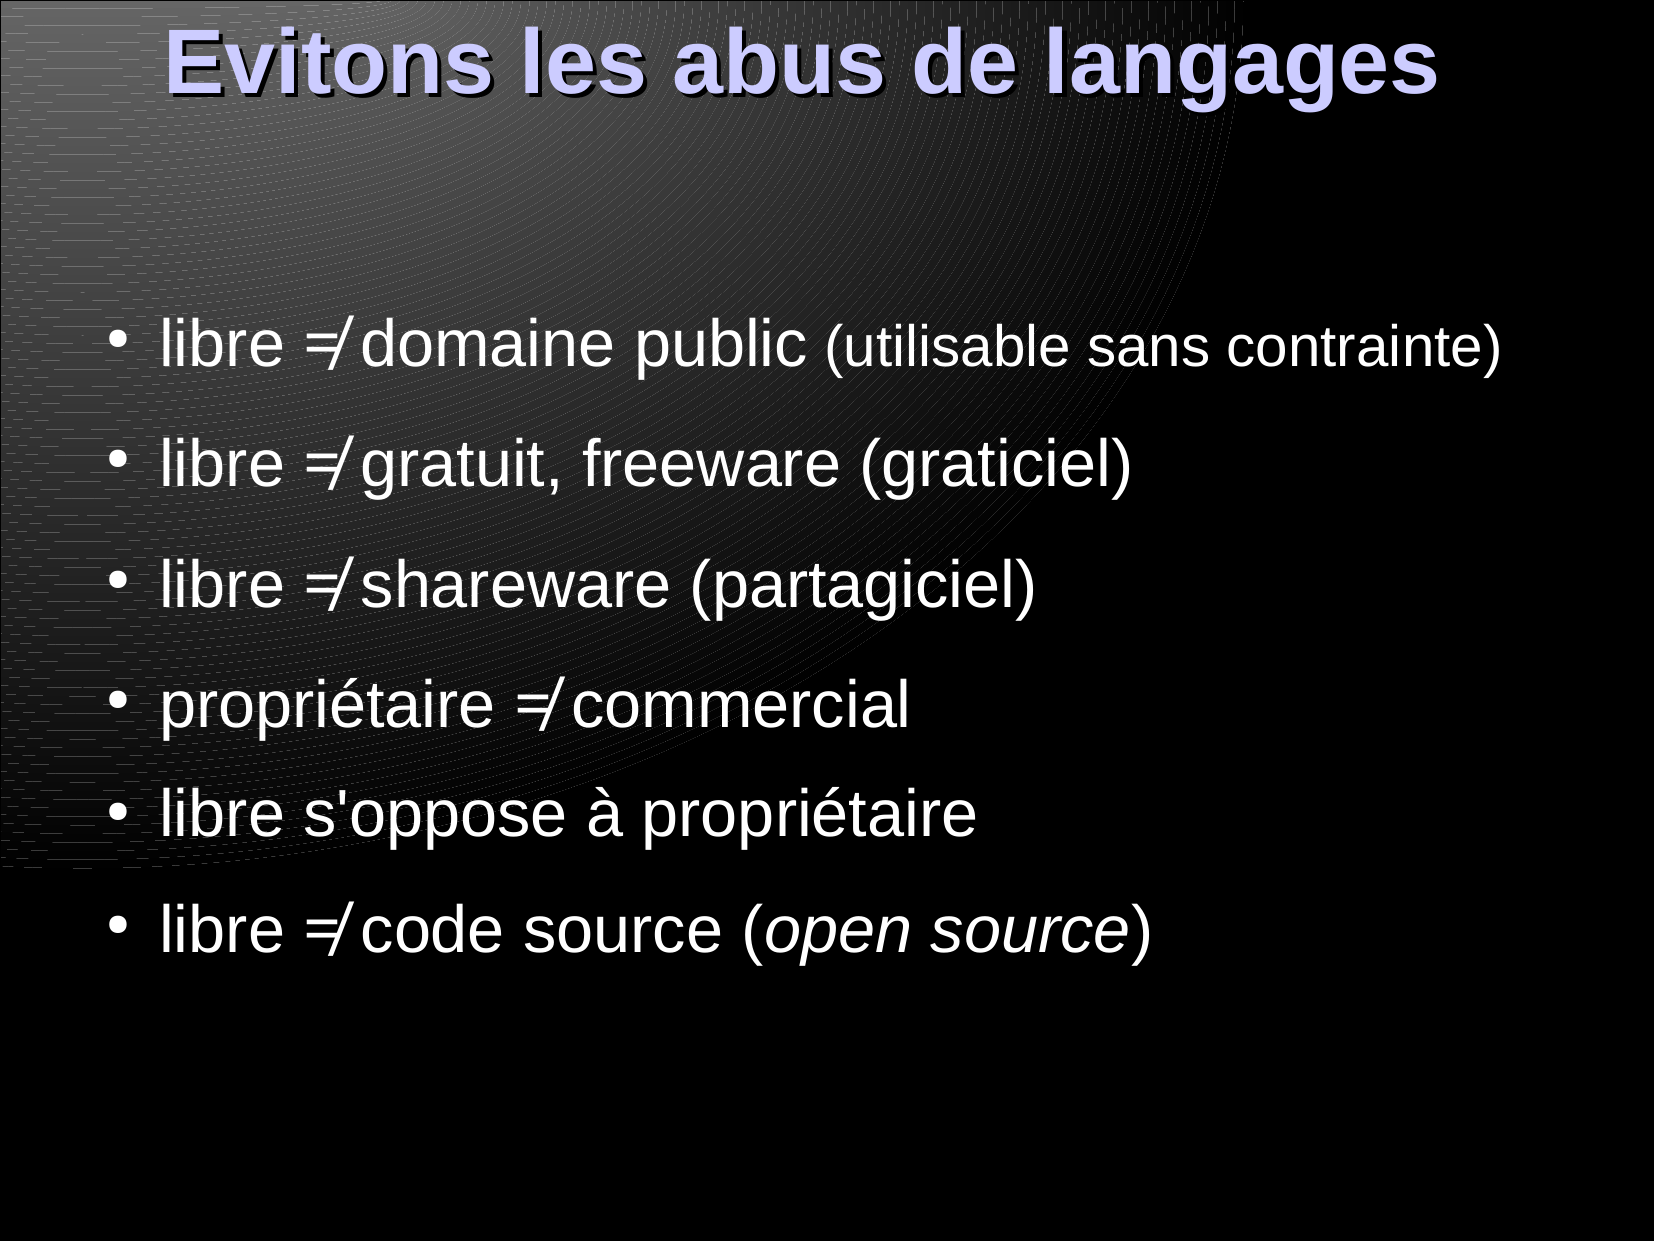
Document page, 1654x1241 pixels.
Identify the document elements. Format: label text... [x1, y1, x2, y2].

list libre ≠ domaine public (utilisable sans contrainte) libre ≠ gratuit, freeware (graticiel) libre ≠ shareware (partagiciel) propriétaire ≠ commercial libre s'oppose à propriétaire libre ≠ code source (open source) [88, 295, 1518, 1055]
title Evitons les abus de langages [59, 5, 1548, 119]
